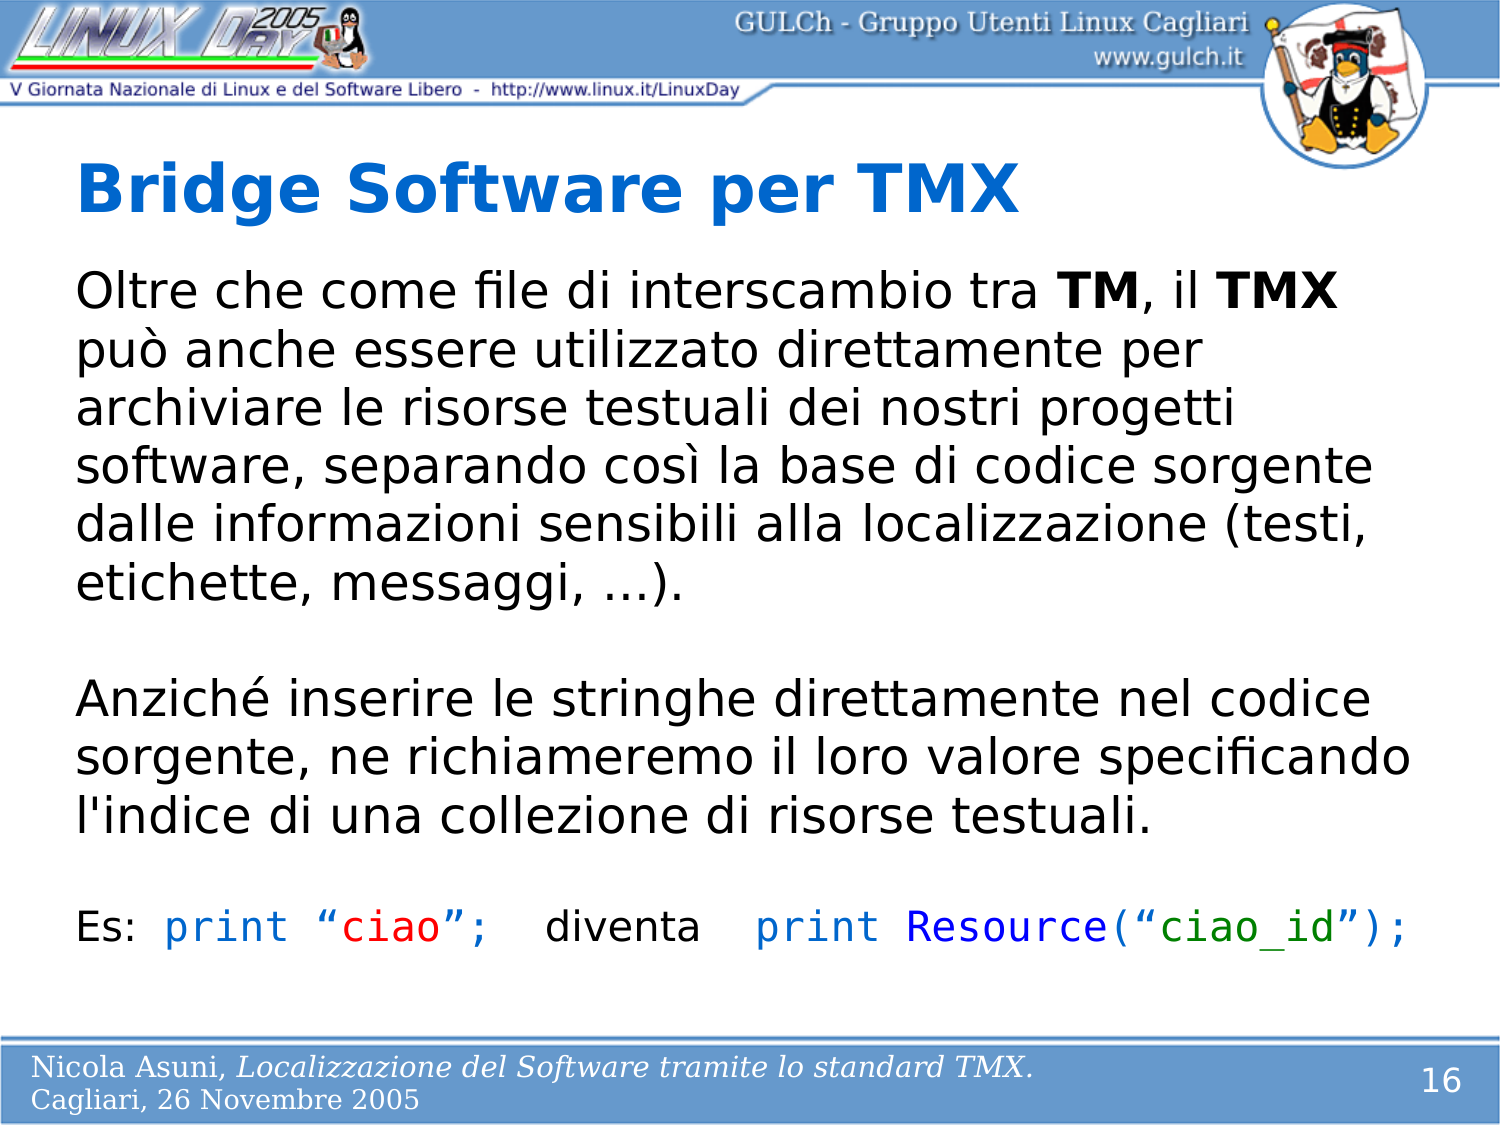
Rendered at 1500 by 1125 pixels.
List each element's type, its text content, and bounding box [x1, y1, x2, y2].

picture [0, 0, 1500, 1125]
text_box Oltre che come file di interscambio tra TM, il TMX può anche essere utilizzato direttamente per archiviare le risorse testuali dei nostri progetti software, separando così la base di codice sorgente dalle informazioni sensibili alla localizzazione (testi, etichette, messaggi, ...). Anziché inserire le stringhe direttamente nel codice sorgente, ne richiameremo il loro valore specificando l'indice di una collezione di risorse testuali. Es: print “ciao”; diventa print Resource(“ciao_id”); [75, 262, 1426, 952]
text_box Bridge Software per TMX [75, 149, 1022, 228]
